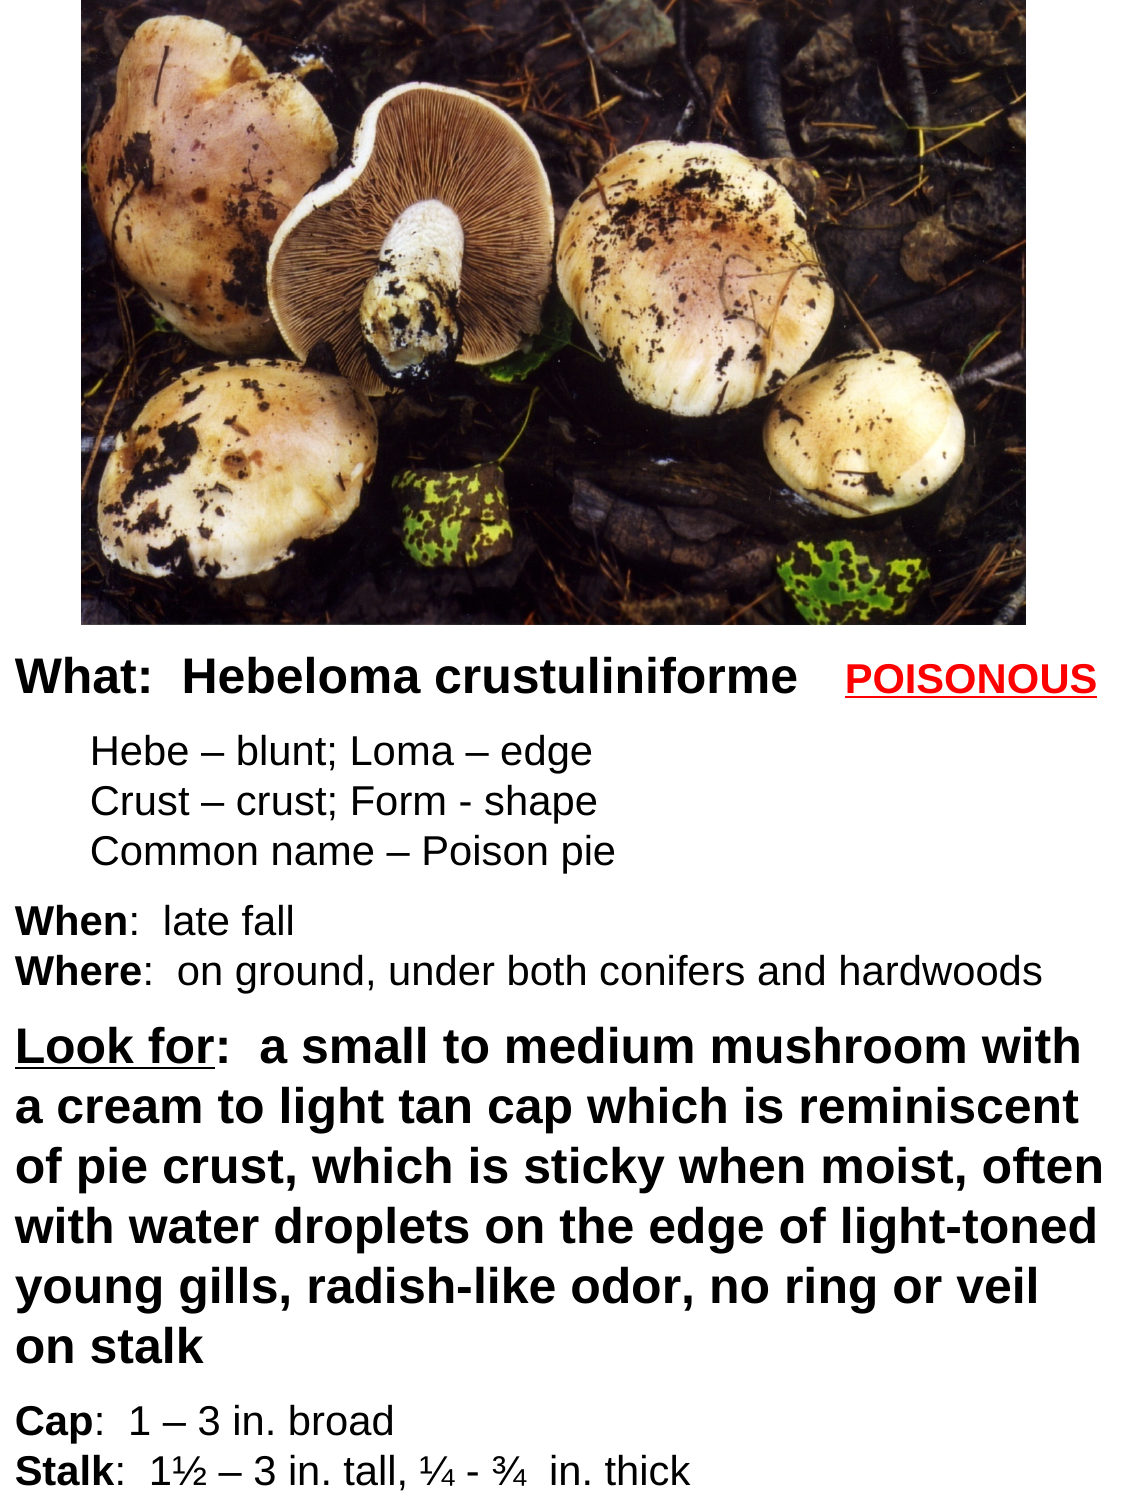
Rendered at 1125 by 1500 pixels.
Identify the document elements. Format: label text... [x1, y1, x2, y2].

picture [81, 0, 1026, 625]
text_box What: Hebeloma crustuliniforme POISONOUS Hebe – blunt; Loma – edge Crust – crust; Form - shape Common name – Poison pie When: late fall Where: on ground, under both conifers and hardwoods Look for: a small to medium mushroom with a cream to light tan cap which is reminiscent of pie crust, which is sticky when moist, often with water droplets on the edge of light-toned young gills, radish-like odor, no ring or veil on stalk Cap: 1 – 3 in. broad Stalk: 1½ – 3 in. tall, ¼ - ¾ in. thick [0, 636, 1125, 1500]
